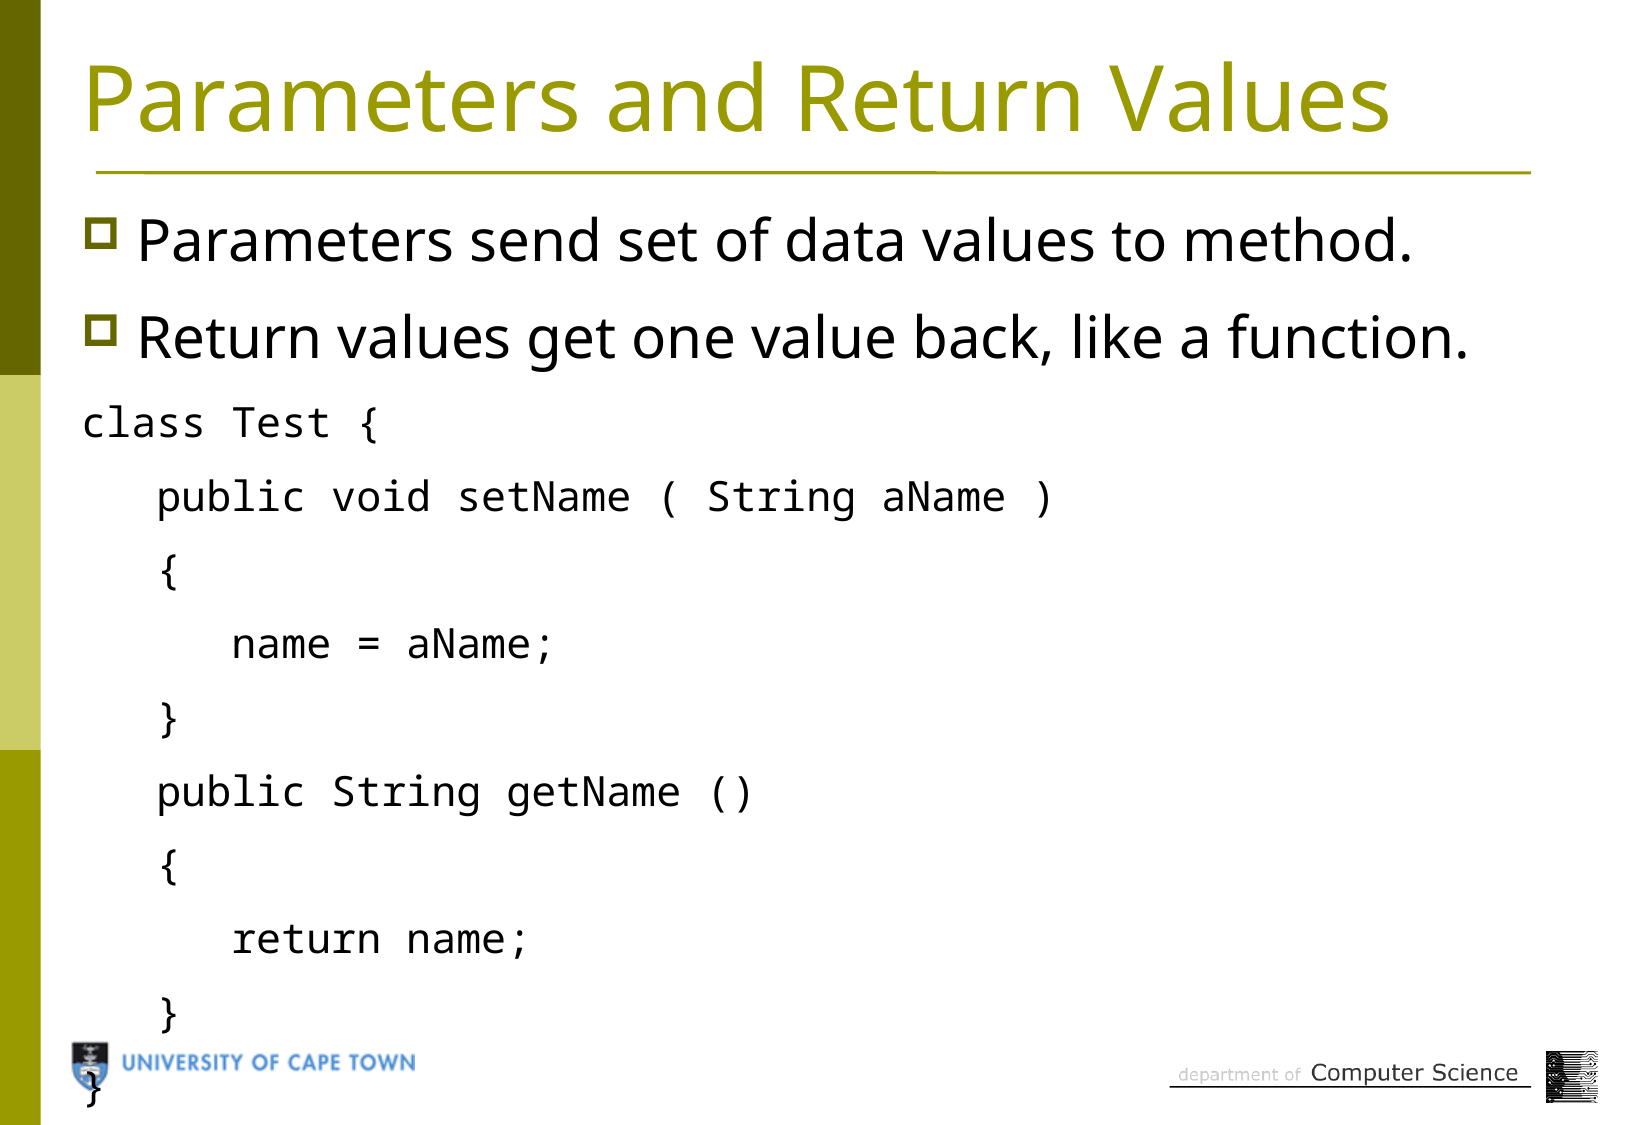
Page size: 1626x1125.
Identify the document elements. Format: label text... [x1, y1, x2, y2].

picture [1169, 1043, 1532, 1091]
picture [61, 1024, 415, 1103]
list Parameters send set of data values to method. Return values get one value back, like a function. class Test { public void setName ( String aName ) { name = aName; } public String getName () { return name; } } [81, 196, 1543, 1019]
title Parameters and Return Values [81, 36, 1543, 165]
picture [1546, 1051, 1598, 1103]
